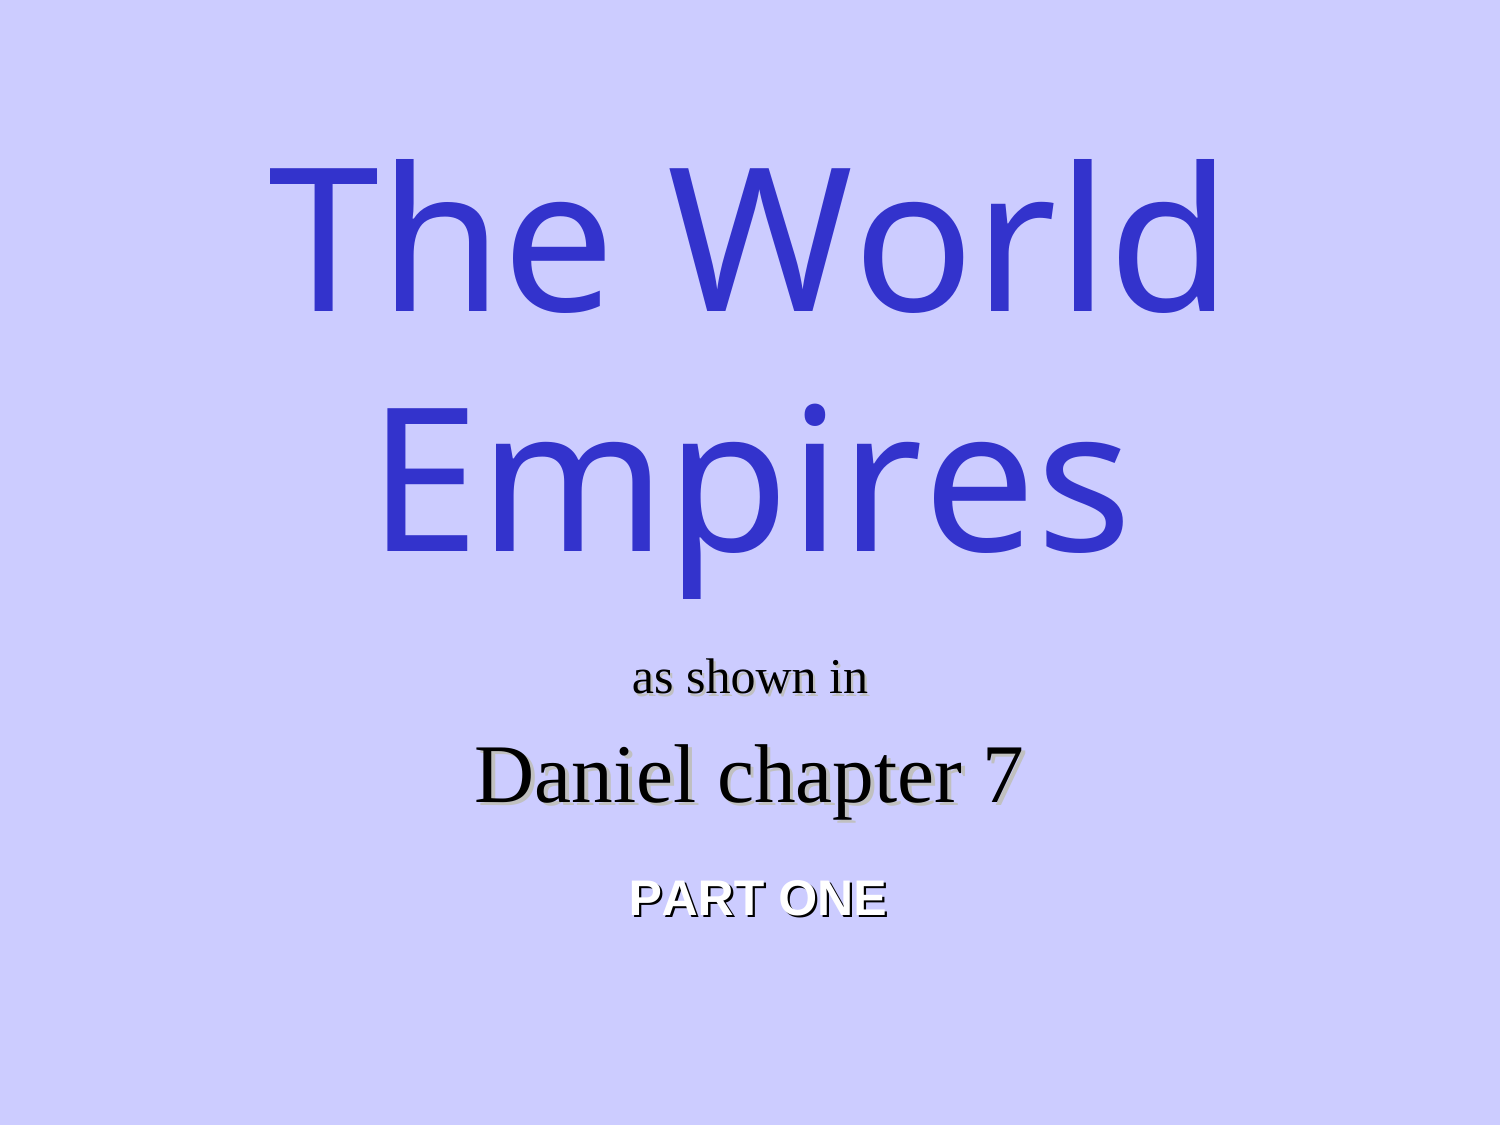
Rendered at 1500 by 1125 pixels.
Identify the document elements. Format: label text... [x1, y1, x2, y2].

text_box as shown in Daniel chapter 7 [60, 636, 1441, 827]
text_box PART ONE [60, 858, 1456, 943]
text_box The World Empires [75, 104, 1426, 600]
